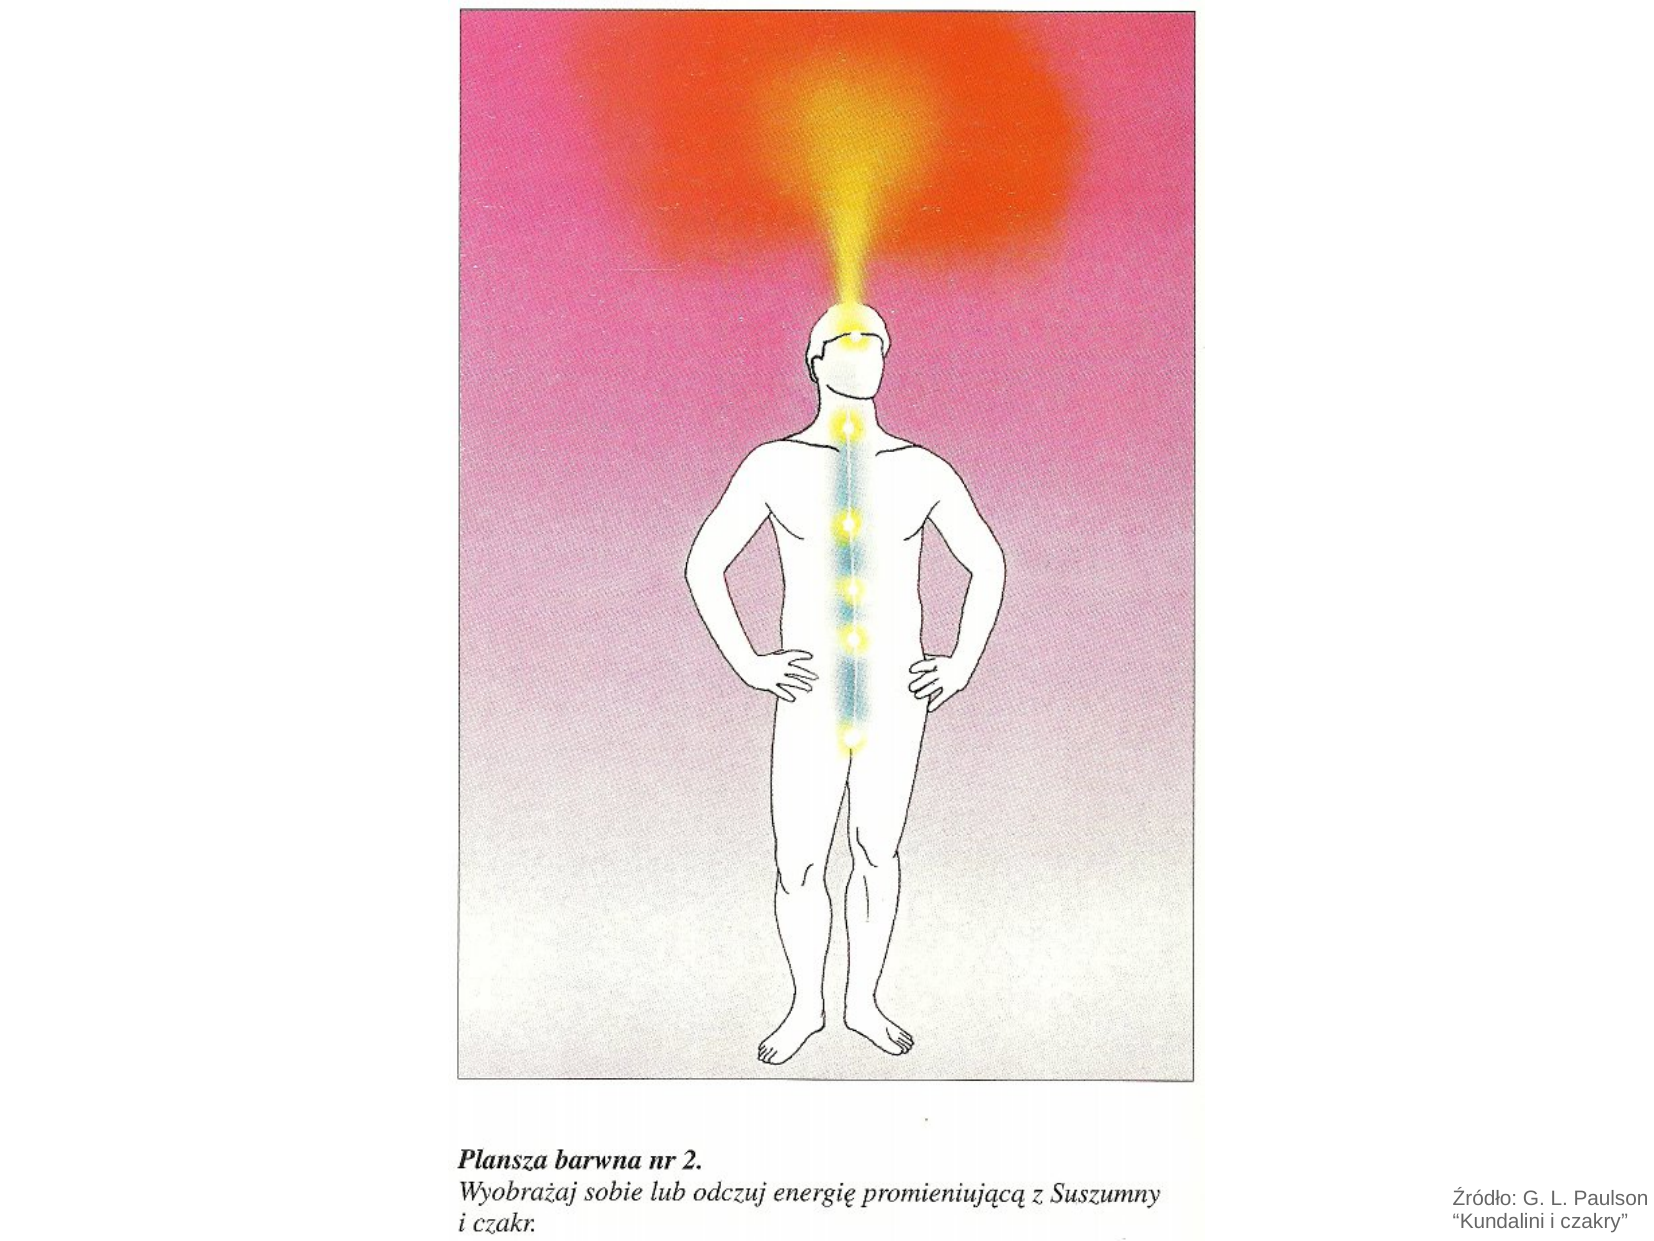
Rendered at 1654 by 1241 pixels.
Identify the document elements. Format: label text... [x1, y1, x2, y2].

picture [448, 0, 1205, 1241]
text_box Źródło: G. L. Paulson “Kundalini i czakry” [1446, 1181, 1654, 1240]
